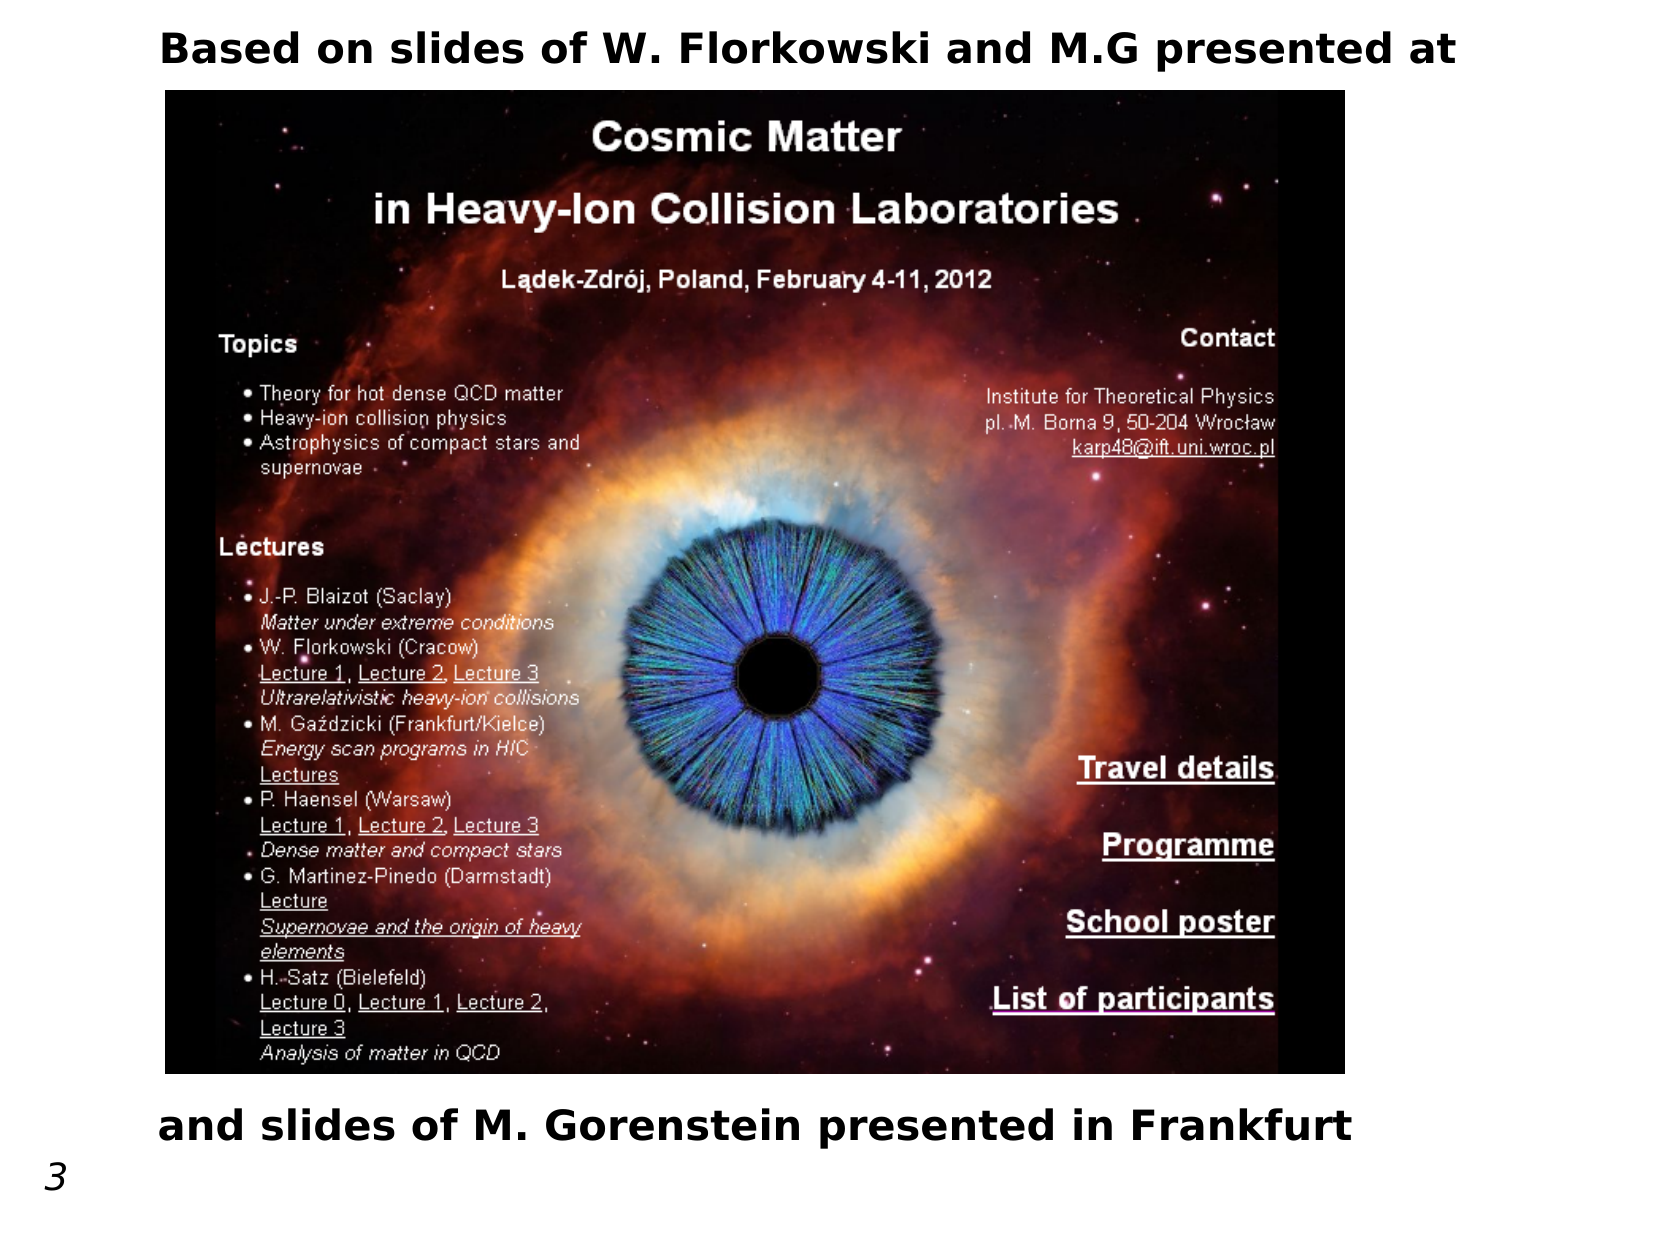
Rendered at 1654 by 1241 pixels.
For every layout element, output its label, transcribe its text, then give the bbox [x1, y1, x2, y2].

text_box Based on slides of W. Florkowski and M.G presented at [159, 24, 1458, 74]
picture [165, 90, 1345, 1074]
text_box and slides of M. Gorenstein presented in Frankfurt [157, 1101, 1354, 1150]
